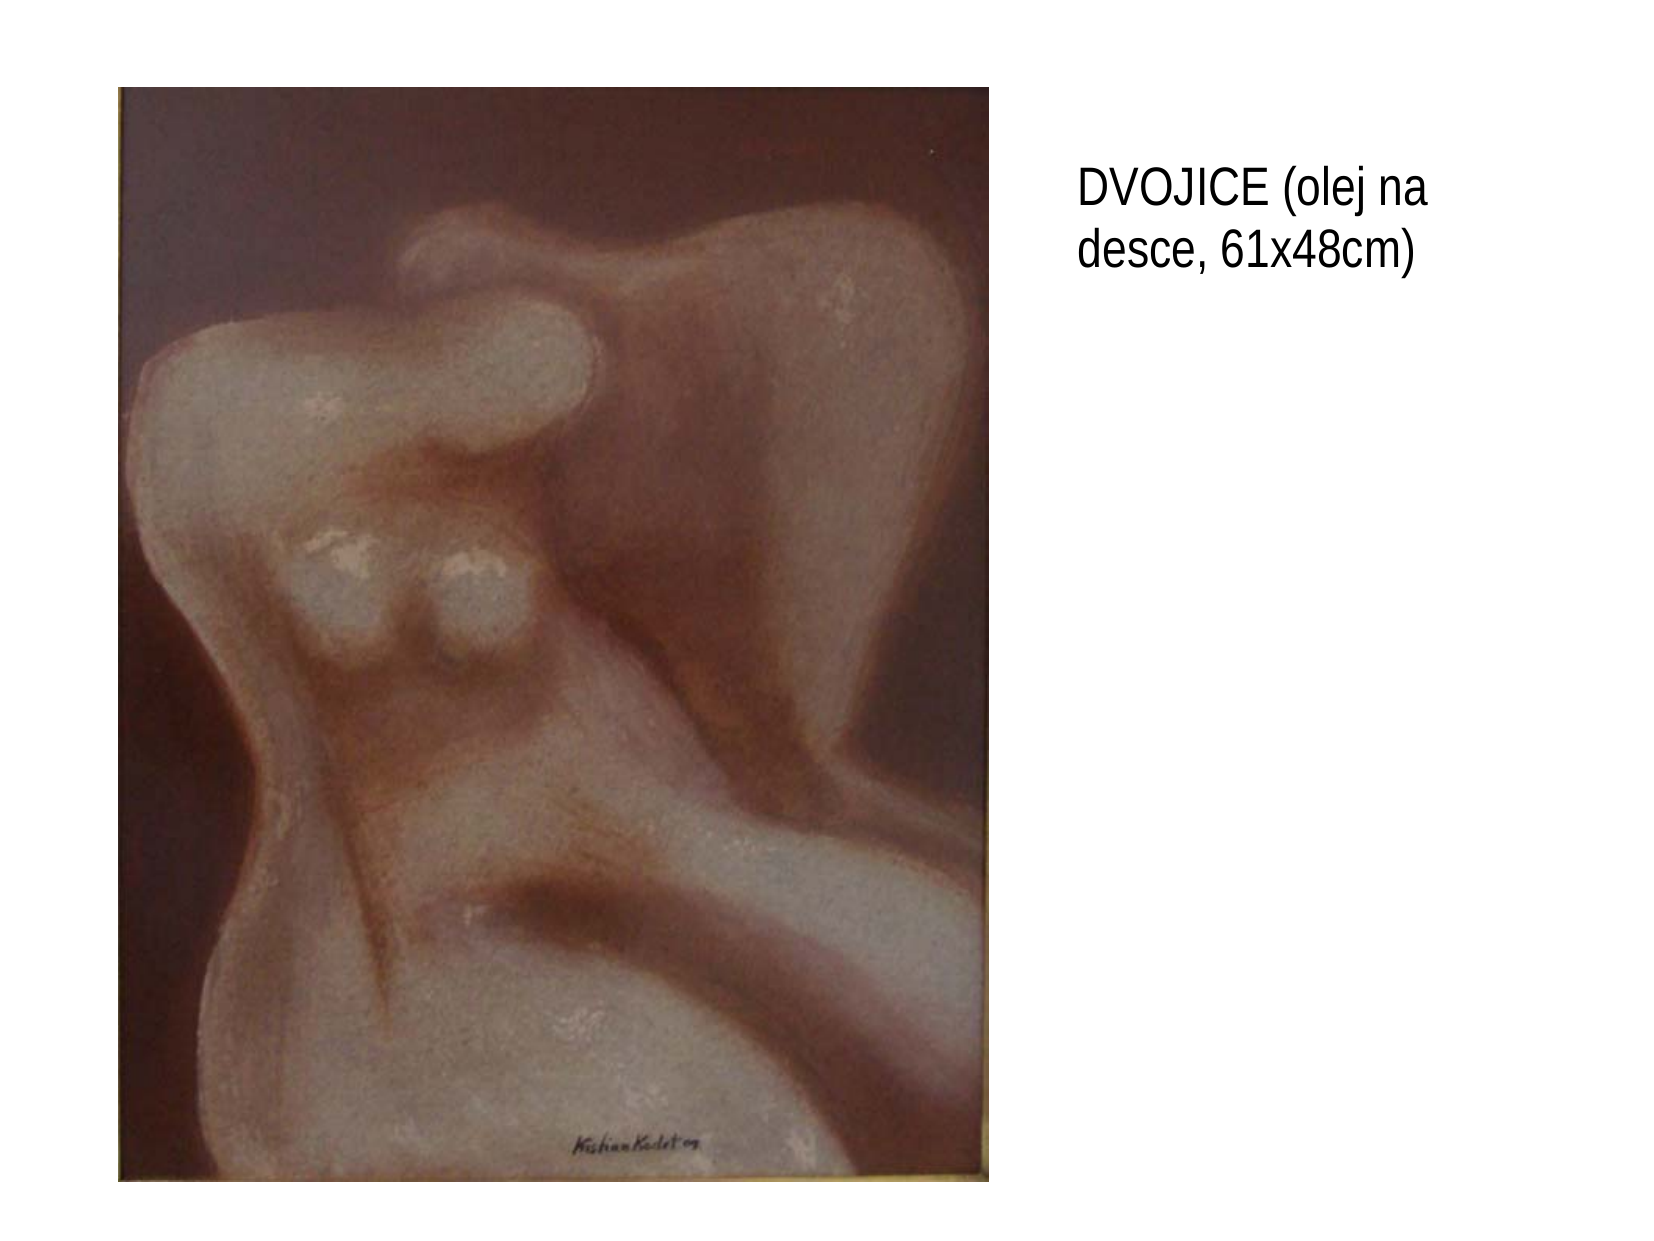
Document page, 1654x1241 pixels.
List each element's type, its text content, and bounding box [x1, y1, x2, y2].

text_box DVOJICE (olej na desce, 61x48cm) [1062, 147, 1536, 286]
picture [118, 87, 989, 1182]
